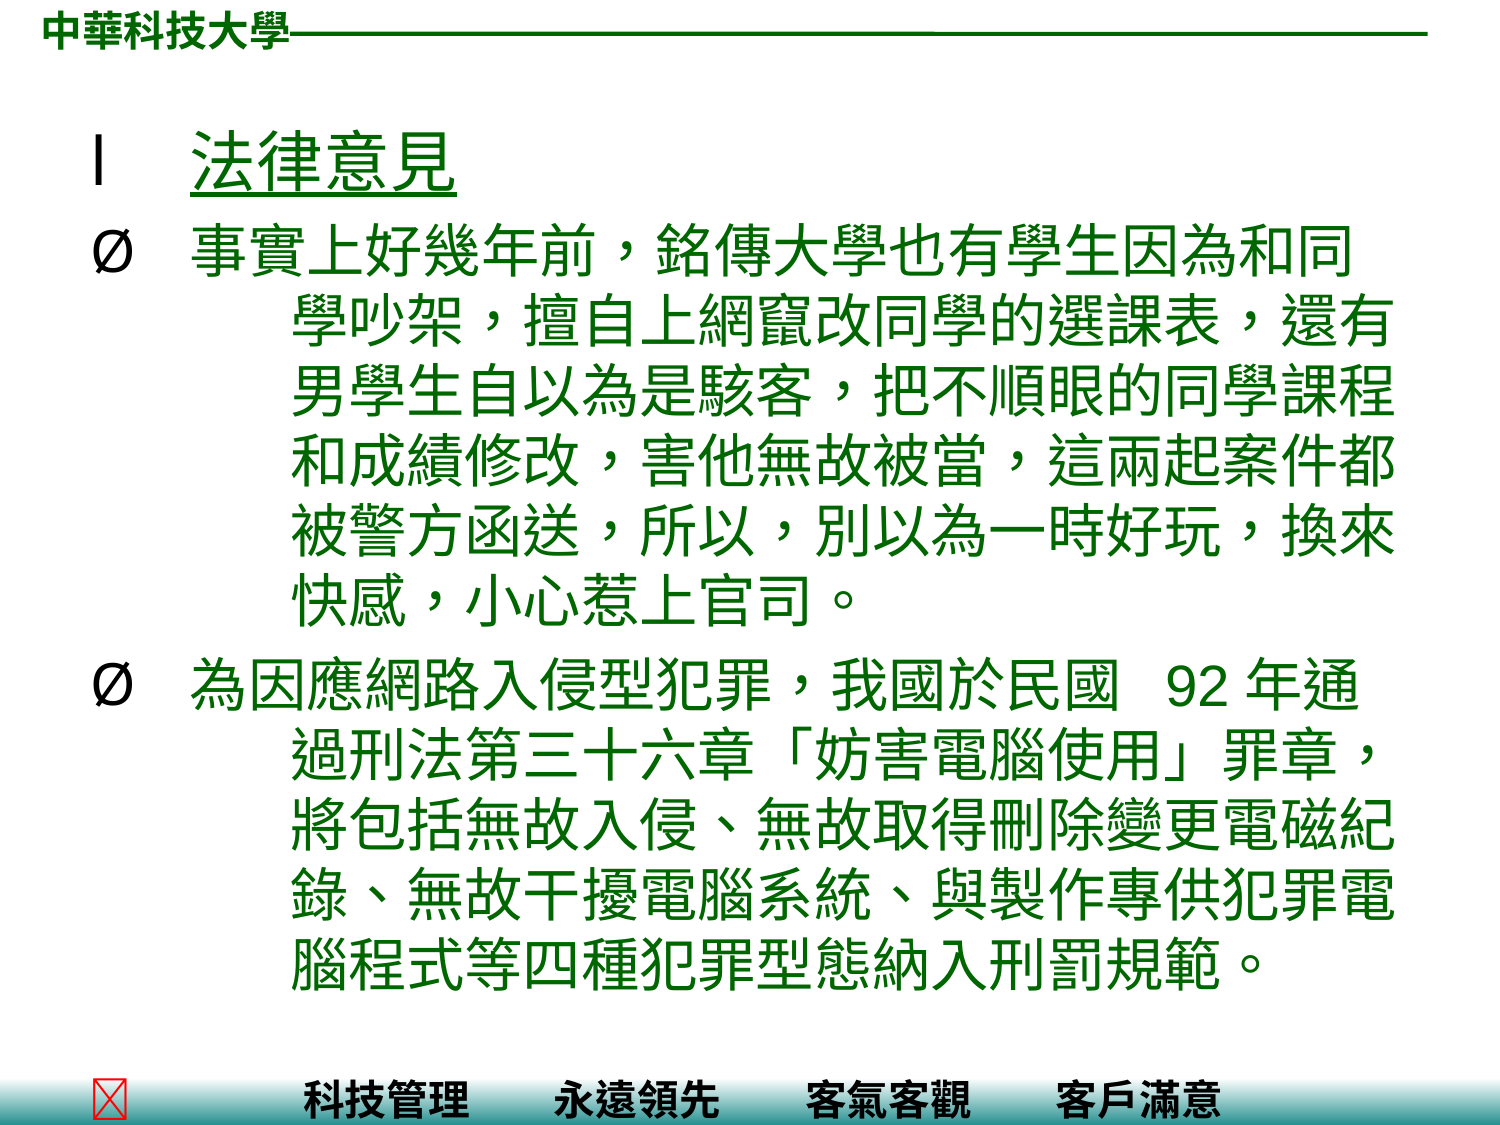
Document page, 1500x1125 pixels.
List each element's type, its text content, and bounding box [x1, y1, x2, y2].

list 法律意見 事實上好幾年前，銘傳大學也有學生因為和同學吵架，擅自上網竄改同學的選課表，還有男學生自以為是駭客，把不順眼的同學課程和成績修改，害他無故被當，這兩起案件都被警方函送，所以，別以為一時好玩，換來快感，小心惹上官司。 為因應網路入侵型犯罪，我國於民國 92年通過刑法第三十六章「妨害電腦使用」罪章，將包括無故入侵、無故取得刪除變更電磁紀錄、無故干擾電腦系統、與製作專供犯罪電腦程式等四種犯罪型態納入刑罰規範。 [75, 112, 1426, 1051]
